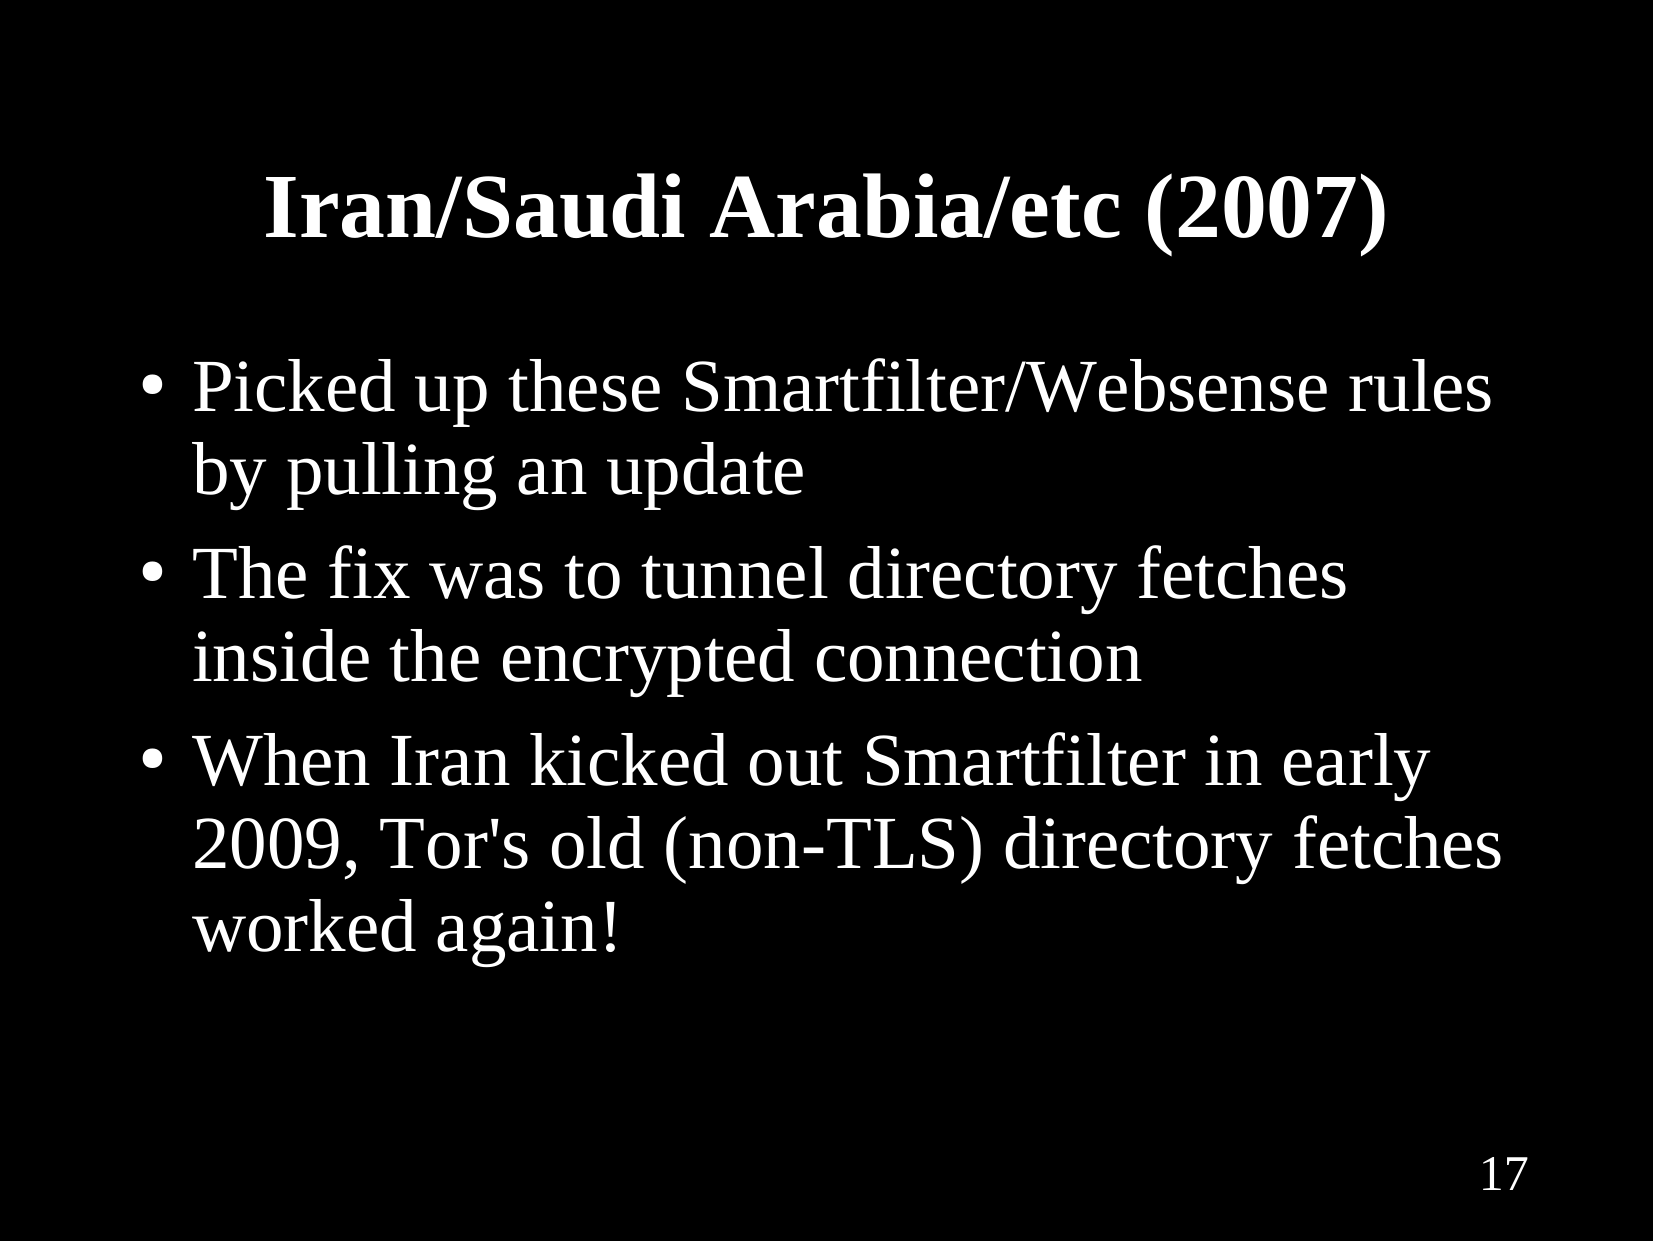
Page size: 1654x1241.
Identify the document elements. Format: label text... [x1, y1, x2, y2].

list Picked up these Smartfilter/Websense rules by pulling an update The fix was to tunnel directory fetches inside the encrypted connection When Iran kicked out Smartfilter in early 2009, Tor's old (non-TLS) directory fetches worked again! [121, 344, 1534, 1127]
title Iran/Saudi Arabia/etc (2007) [121, 102, 1534, 311]
